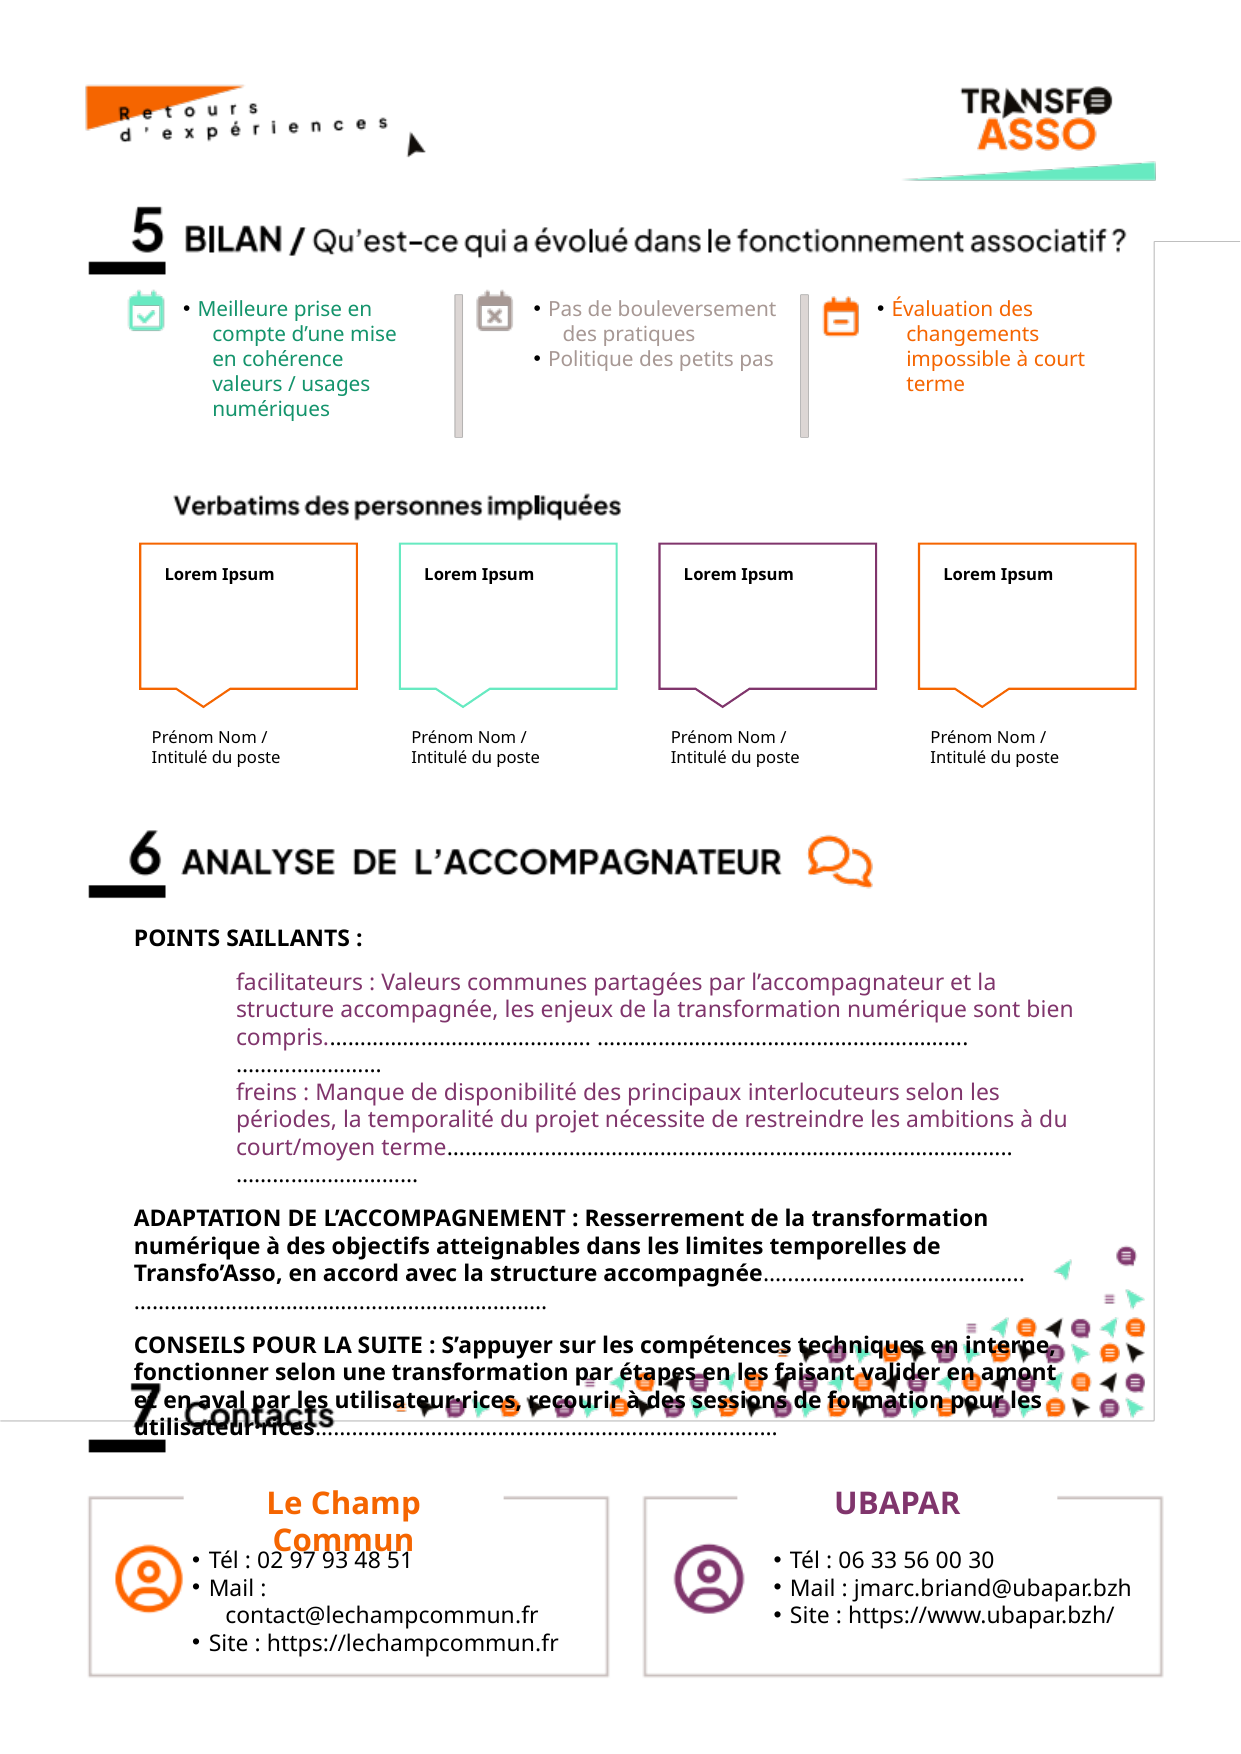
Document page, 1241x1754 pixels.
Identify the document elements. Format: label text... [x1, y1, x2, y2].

text_box Lorem Ipsum [668, 556, 849, 592]
text_box Lorem Ipsum [409, 556, 589, 592]
text_box Lorem Ipsum [928, 556, 1109, 592]
text_box Tél : 02 97 93 48 51 Mail : contact@lechampcommun.fr Site : https://lechampcommun.fr [177, 1538, 600, 1704]
text_box Tél : 06 33 56 00 30 Mail : jmarc.briand@ubapar.bzh Site : https://www.ubapar.bzh/ [758, 1538, 1158, 1675]
text_box Évaluation des changements impossible à court terme [862, 288, 1136, 404]
text_box Prénom Nom / Intitulé du poste [655, 718, 875, 775]
text_box Lorem Ipsum [149, 556, 330, 592]
text_box Meilleure prise en compte d’une mise en cohérence valeurs / usages numériques [168, 288, 442, 404]
text_box UBAPAR [737, 1475, 1058, 1529]
text_box Le Champ Commun [183, 1475, 504, 1529]
text_box Prénom Nom / Intitulé du poste [915, 718, 1134, 775]
text_box Prénom Nom / Intitulé du poste [396, 718, 615, 775]
text_box Pas de bouleversement des pratiques Politique des petits pas [518, 288, 792, 379]
text_box POINTS SAILLANTS : facilitateurs : Valeurs communes partagées par l’accompagnateur et la structure accompagnée, les enjeux de la transformation numérique sont bien compris.……………………………………. ….……………………….….…………………….…………………… freins : Manque de disponibilité des principaux interlocuteurs selon les périodes, la temporalité du projet nécessite de restreindre les ambitions à du court/moyen terme……………..………………………………..………………………………..………………………… ADAPTATION DE L’ACCOMPAGNEMENT : Resserrement de la transformation numérique à des objectifs atteignables dans les limites temporelles de Transfo’Asso, en accord avec la structure accompagnée…..………………………………..………………………………..………………………… CONSEILS POUR LA SUITE : S’appuyer sur les compétences techniques en interne, fonctionner selon une transformation par étapes en les faisant valider en amont et en aval par les utilisateur·rices, recourir à des sessions de formation pour les utilisateur·rices……………………………..………………………………..… [118, 915, 1102, 1367]
text_box Prénom Nom / Intitulé du poste [136, 718, 355, 775]
